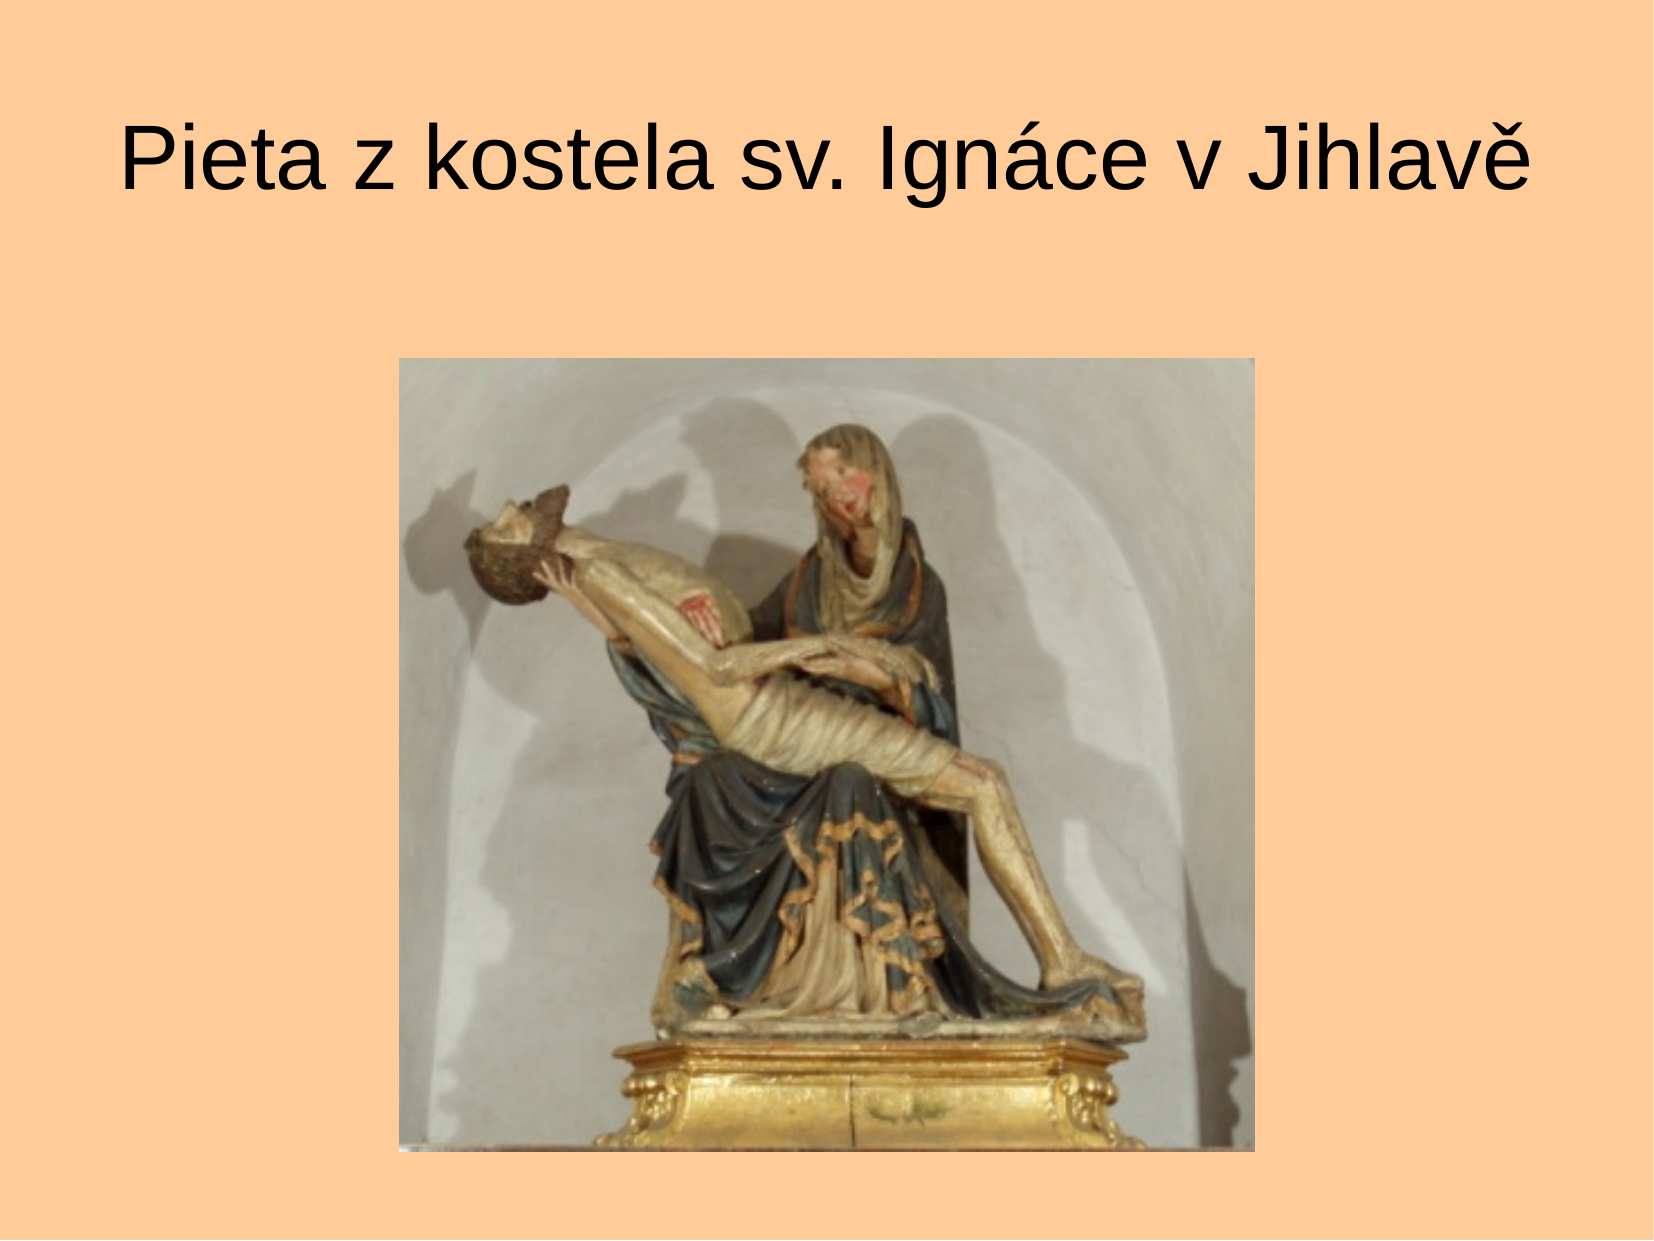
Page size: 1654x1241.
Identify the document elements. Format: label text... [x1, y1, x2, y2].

picture [399, 358, 1255, 1152]
title Pieta z kostela sv. Ignáce v Jihlavě [82, 49, 1571, 257]
